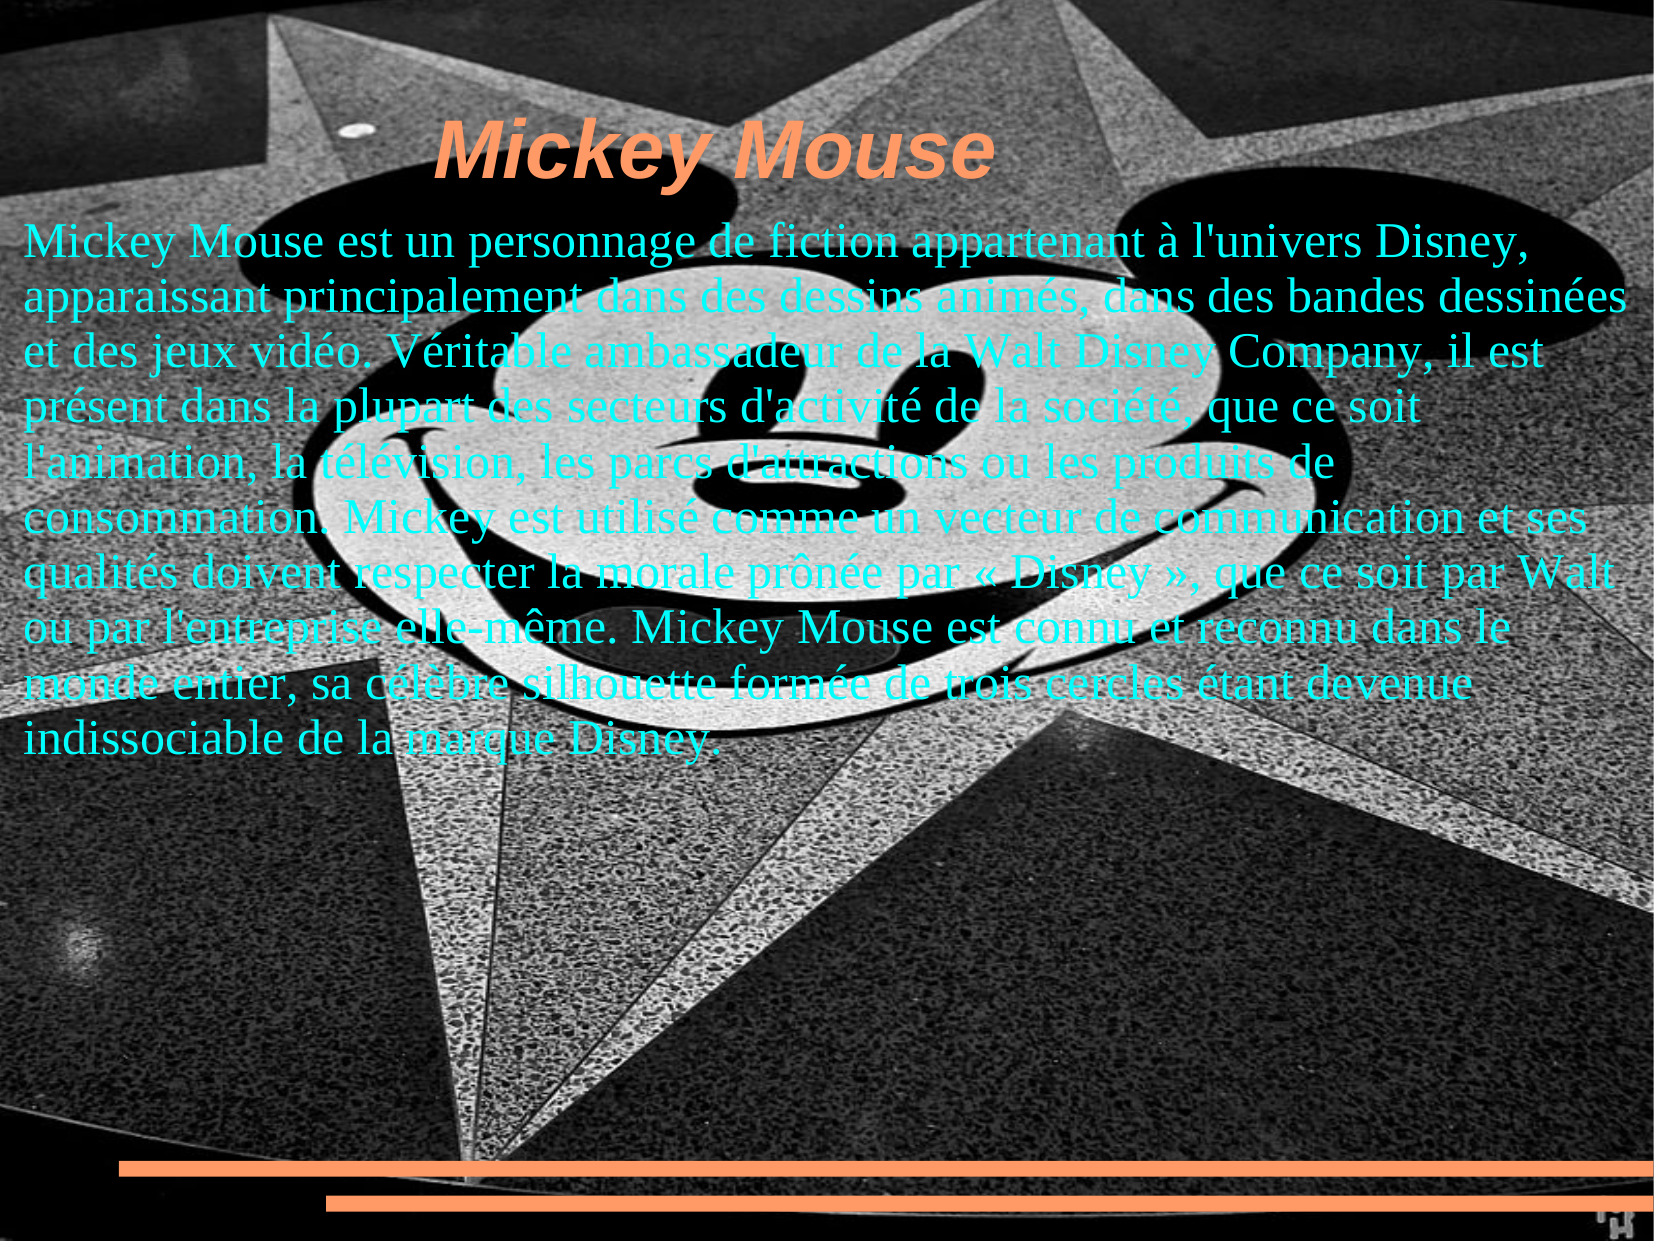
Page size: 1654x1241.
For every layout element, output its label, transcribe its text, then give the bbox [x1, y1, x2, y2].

picture [0, 0, 1654, 1241]
title Mickey Mouse [121, 46, 1534, 212]
text_box Mickey Mouse est un personnage de fiction appartenant à l'univers Disney, apparaissant principalement dans des dessins animés, dans des bandes dessinées et des jeux vidéo. Véritable ambassadeur de la Walt Disney Company, il est présent dans la plupart des secteurs d'activité de la société, que ce soit l'animation, la télévision, les parcs d'attractions ou les produits de consommation. Mickey est utilisé comme un vecteur de communication et ses qualités doivent respecter la morale prônée par « Disney », que ce soit par Walt ou par l'entreprise elle-même. Mickey Mouse est connu et reconnu dans le monde entier, sa célèbre silhouette formée de trois cercles étant devenue indissociable de la marque Disney. [23, 212, 1654, 776]
